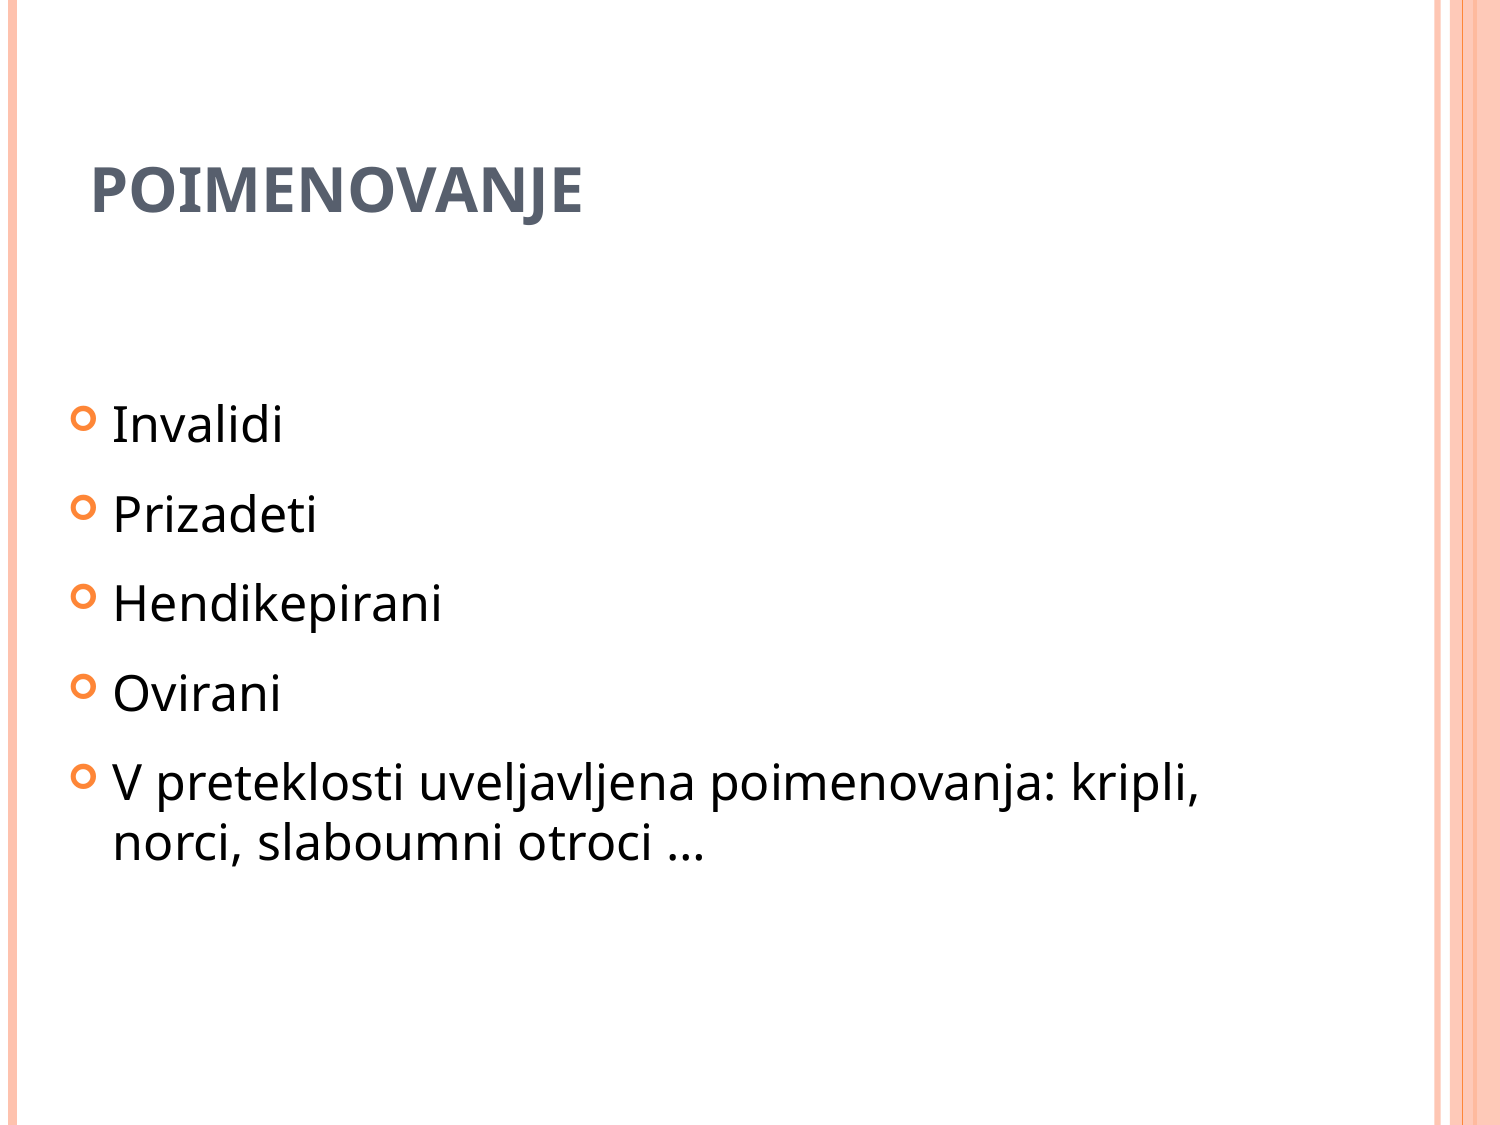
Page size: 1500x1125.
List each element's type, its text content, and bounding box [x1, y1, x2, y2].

title POIMENOVANJE [75, 45, 1300, 233]
list Invalidi Prizadeti Hendikepirani Ovirani V preteklosti uveljavljena poimenovanja: kripli, norci, slaboumni otroci … [53, 385, 1279, 1125]
